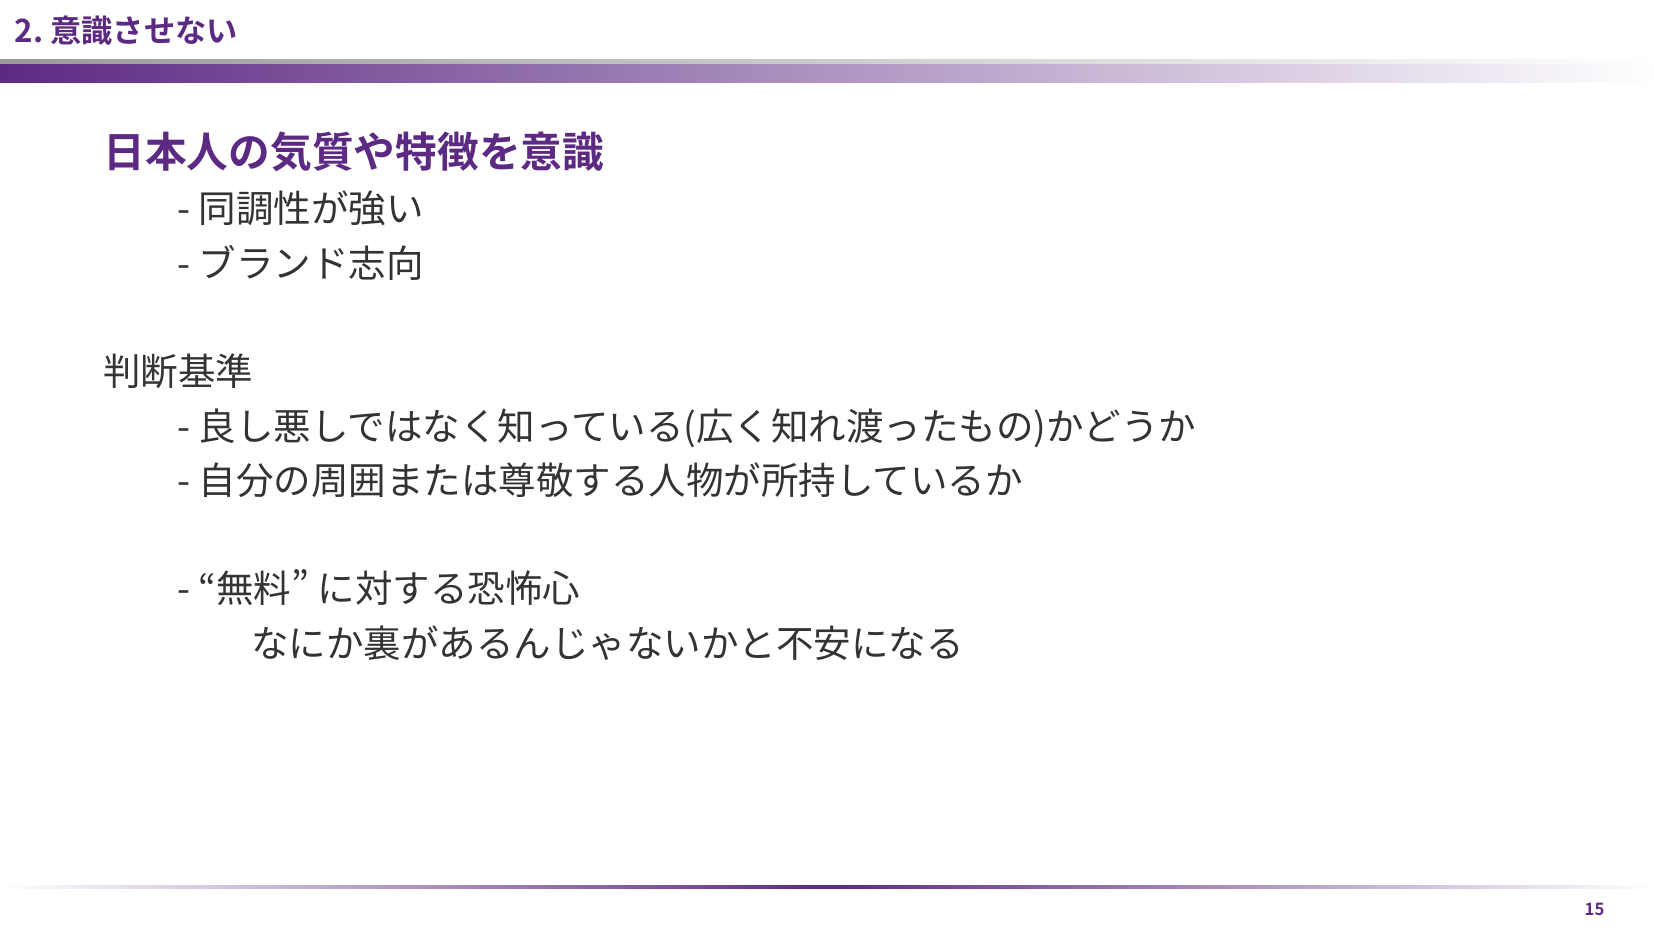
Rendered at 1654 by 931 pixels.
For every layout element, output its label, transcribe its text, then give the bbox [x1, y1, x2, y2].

text_box 2. 意識させない [0, 0, 1376, 59]
text_box 日本人の気質や特徴を意識 - 同調性が強い - ブランド志向 判断基準 - 良し悪しではなく知っている(広く知れ渡ったもの)かどうか - 自分の周囲または尊敬する人物が所持しているか - “無料” に対する恐怖心 なにか裏があるんじゃないかと不安になる [88, 111, 1565, 679]
text_box [0, 59, 1654, 83]
text_box [0, 885, 1654, 889]
text_box <番号> [1535, 888, 1654, 928]
